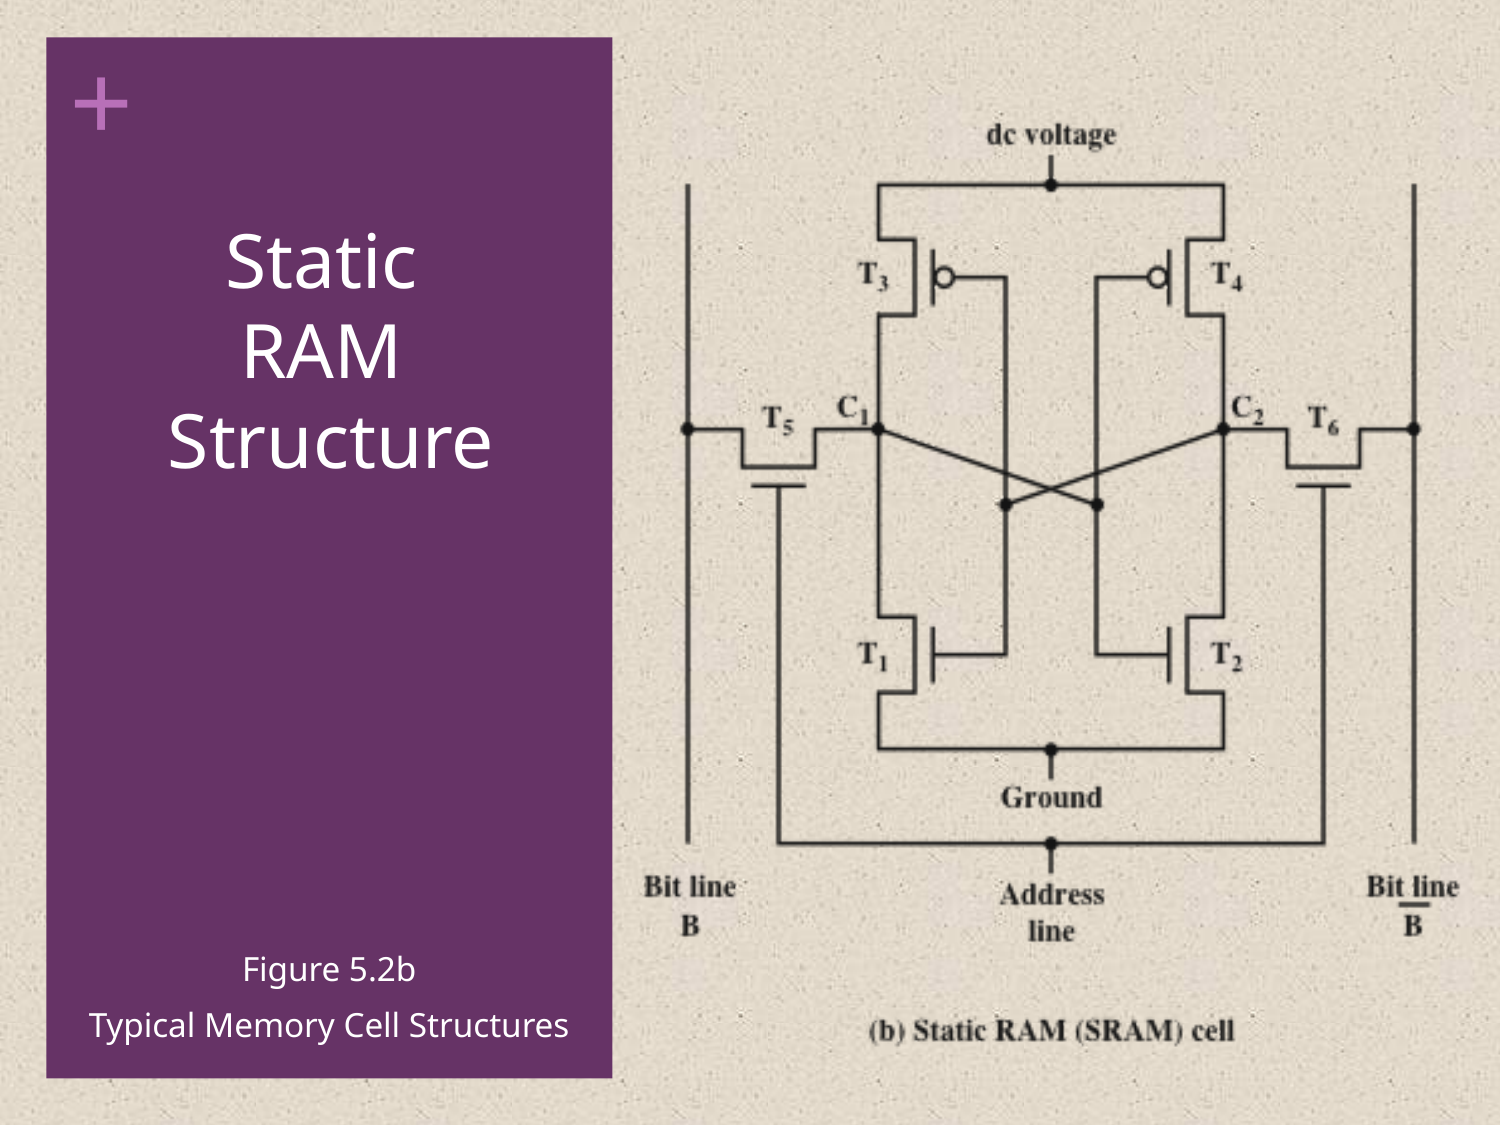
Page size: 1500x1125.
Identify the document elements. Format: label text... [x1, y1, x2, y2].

title Static RAM Structure [50, 299, 610, 491]
picture [0, 0, 1500, 1125]
list Figure 5.2b Typical Memory Cell Structures [62, 912, 597, 1080]
